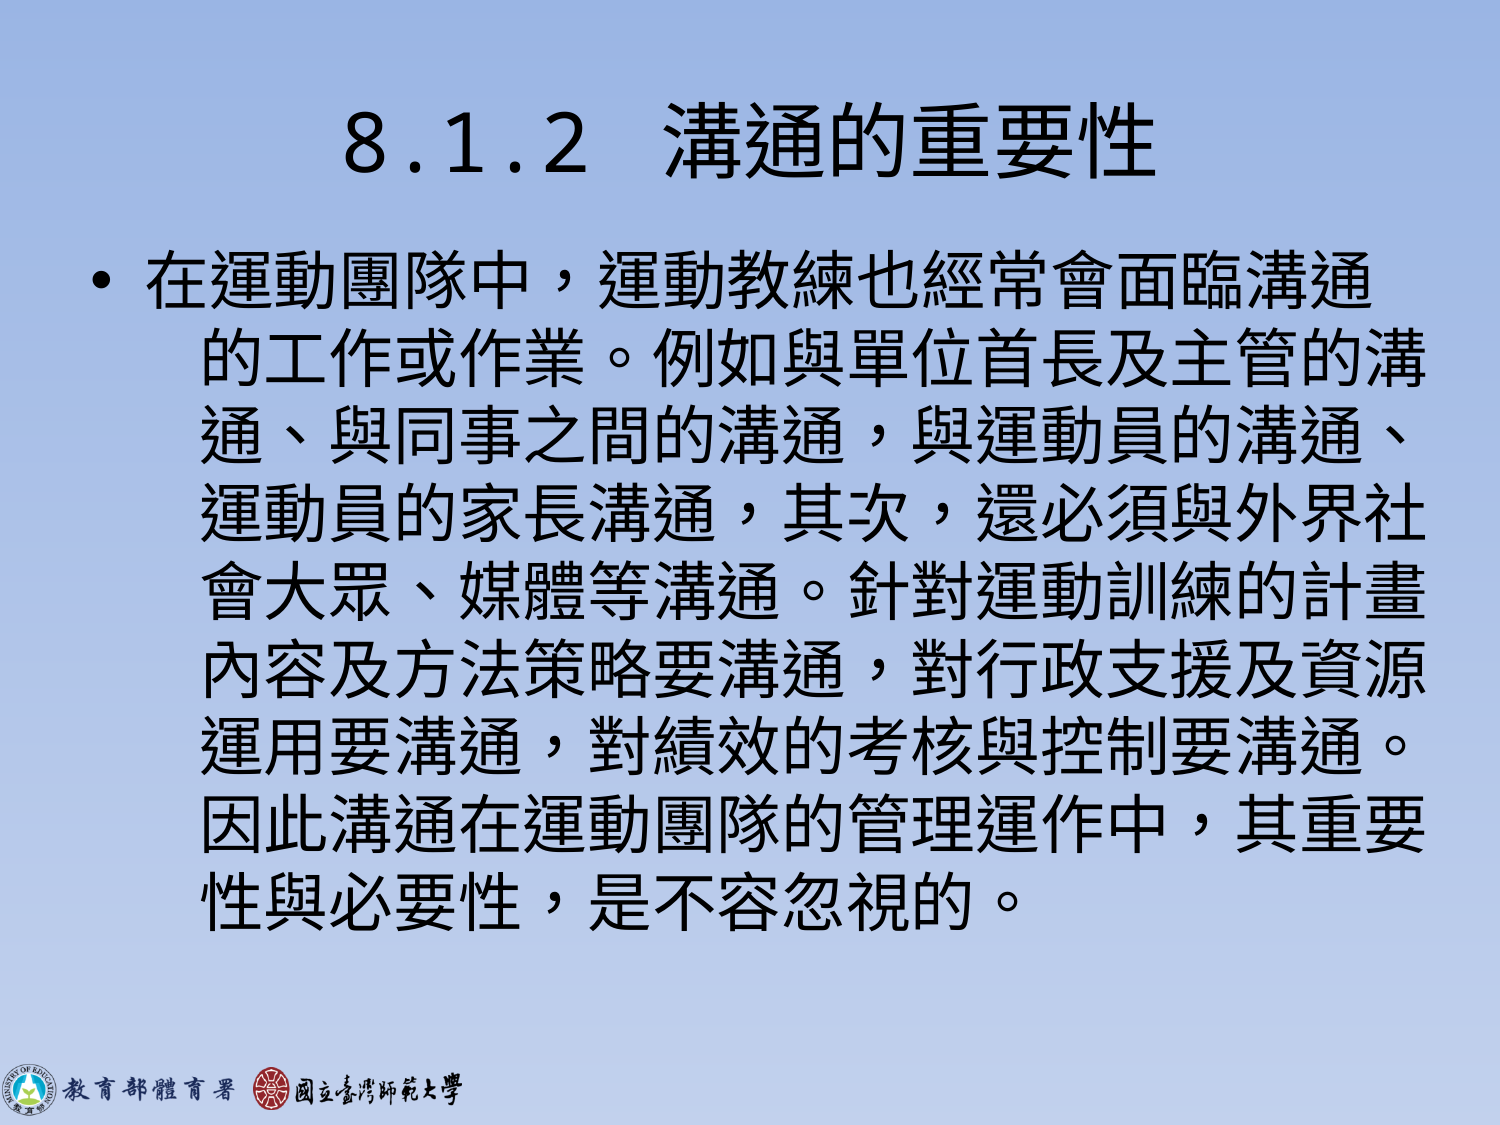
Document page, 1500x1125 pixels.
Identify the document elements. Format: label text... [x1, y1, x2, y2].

list 在運動團隊中，運動教練也經常會面臨溝通的工作或作業。例如與單位首長及主管的溝通、與同事之間的溝通，與運動員的溝通、運動員的家長溝通，其次，還必須與外界社會大眾、媒體等溝通。針對運動訓練的計畫內容及方法策略要溝通，對行政支援及資源運用要溝通，對績效的考核與控制要溝通。因此溝通在運動團隊的管理運作中，其重要性與必要性，是不容忽視的。 [75, 232, 1446, 1005]
title 8.1.2 溝通的重要性 [75, 45, 1426, 232]
